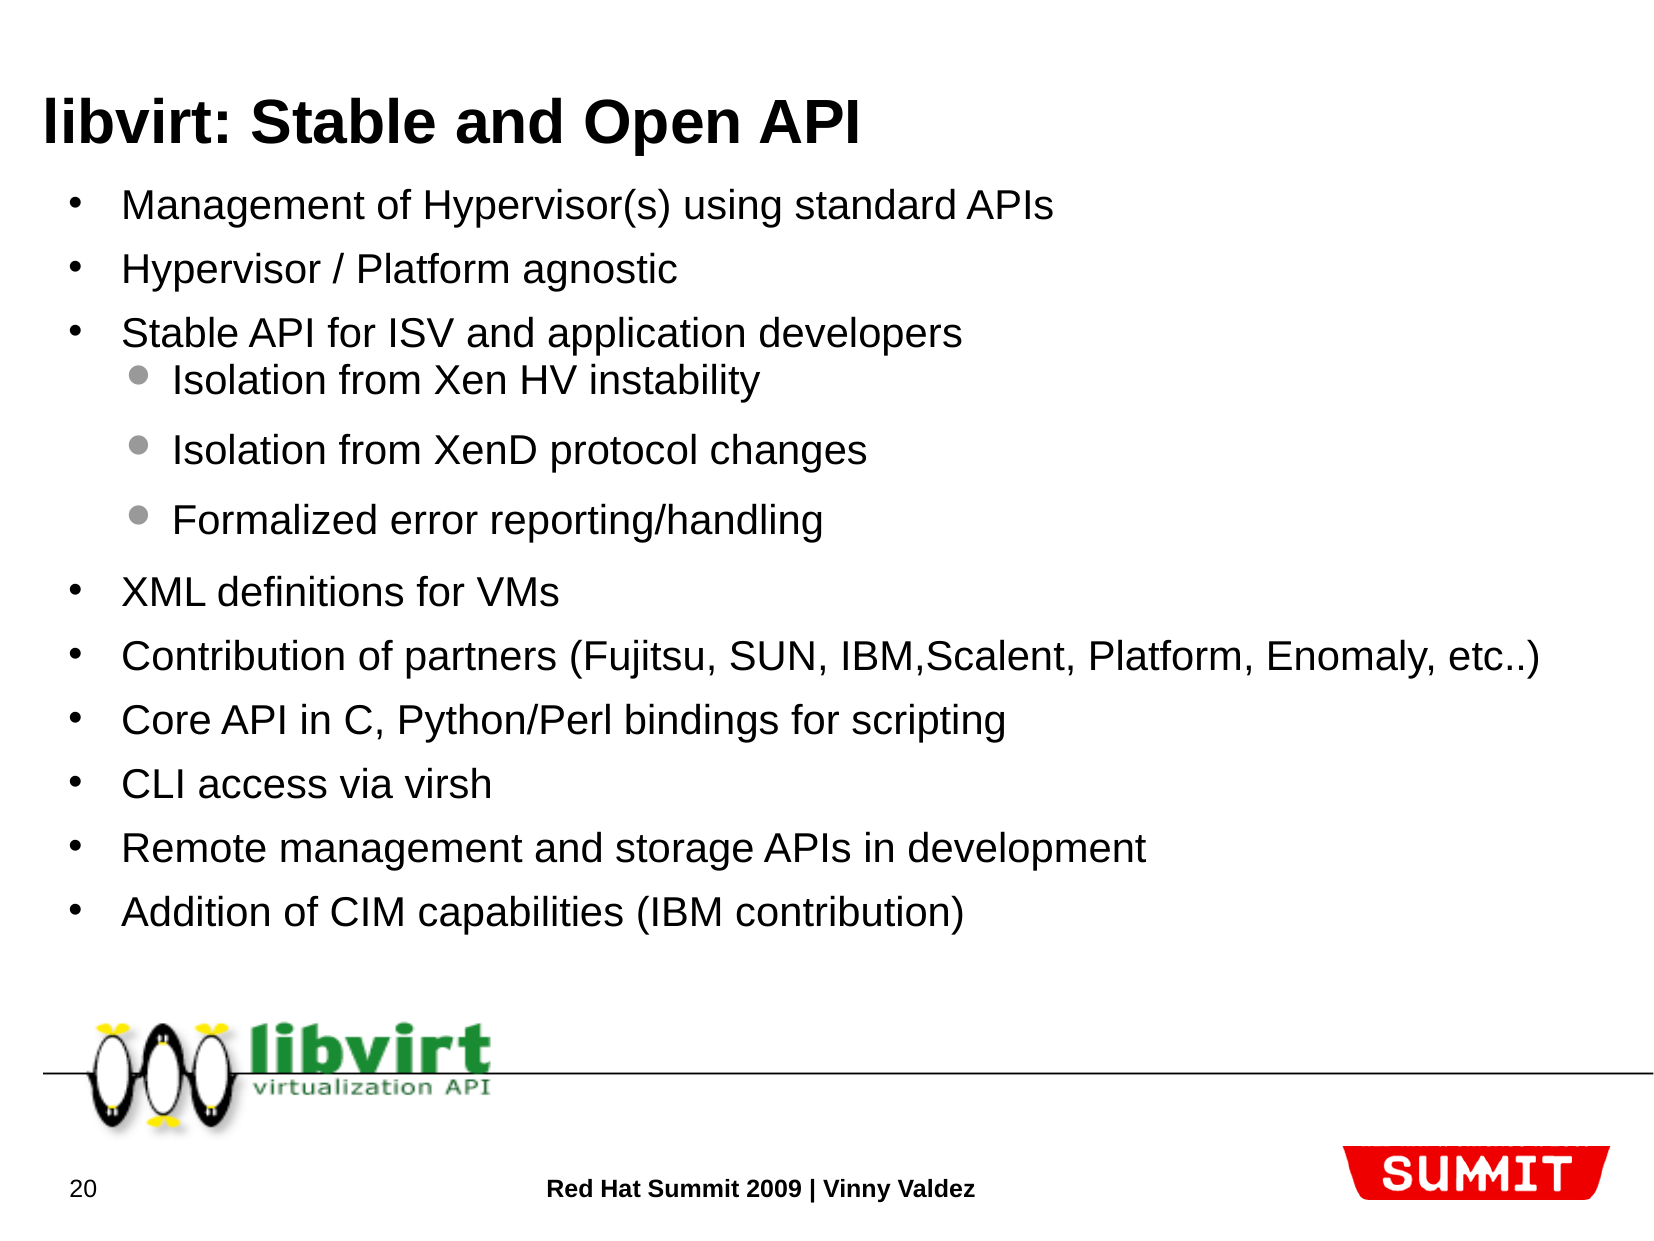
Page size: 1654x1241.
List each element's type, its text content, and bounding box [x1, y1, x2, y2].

title libvirt: Stable and Open API [42, 64, 1449, 176]
list Management of Hypervisor(s) using standard APIs Hypervisor / Platform agnostic Stable API for ISV and application developers Isolation from Xen HV instability Isolation from XenD protocol changes Formalized error reporting/handling XML definitions for VMs Contribution of partners (Fujitsu, SUN, IBM,Scalent, Platform, Enomaly, etc..) Core API in C, Python/Perl bindings for scripting CLI access via virsh Remote management and storage APIs in development Addition of CIM capabilities (IBM contribution) [51, 179, 1580, 1049]
picture [43, 1017, 1654, 1200]
